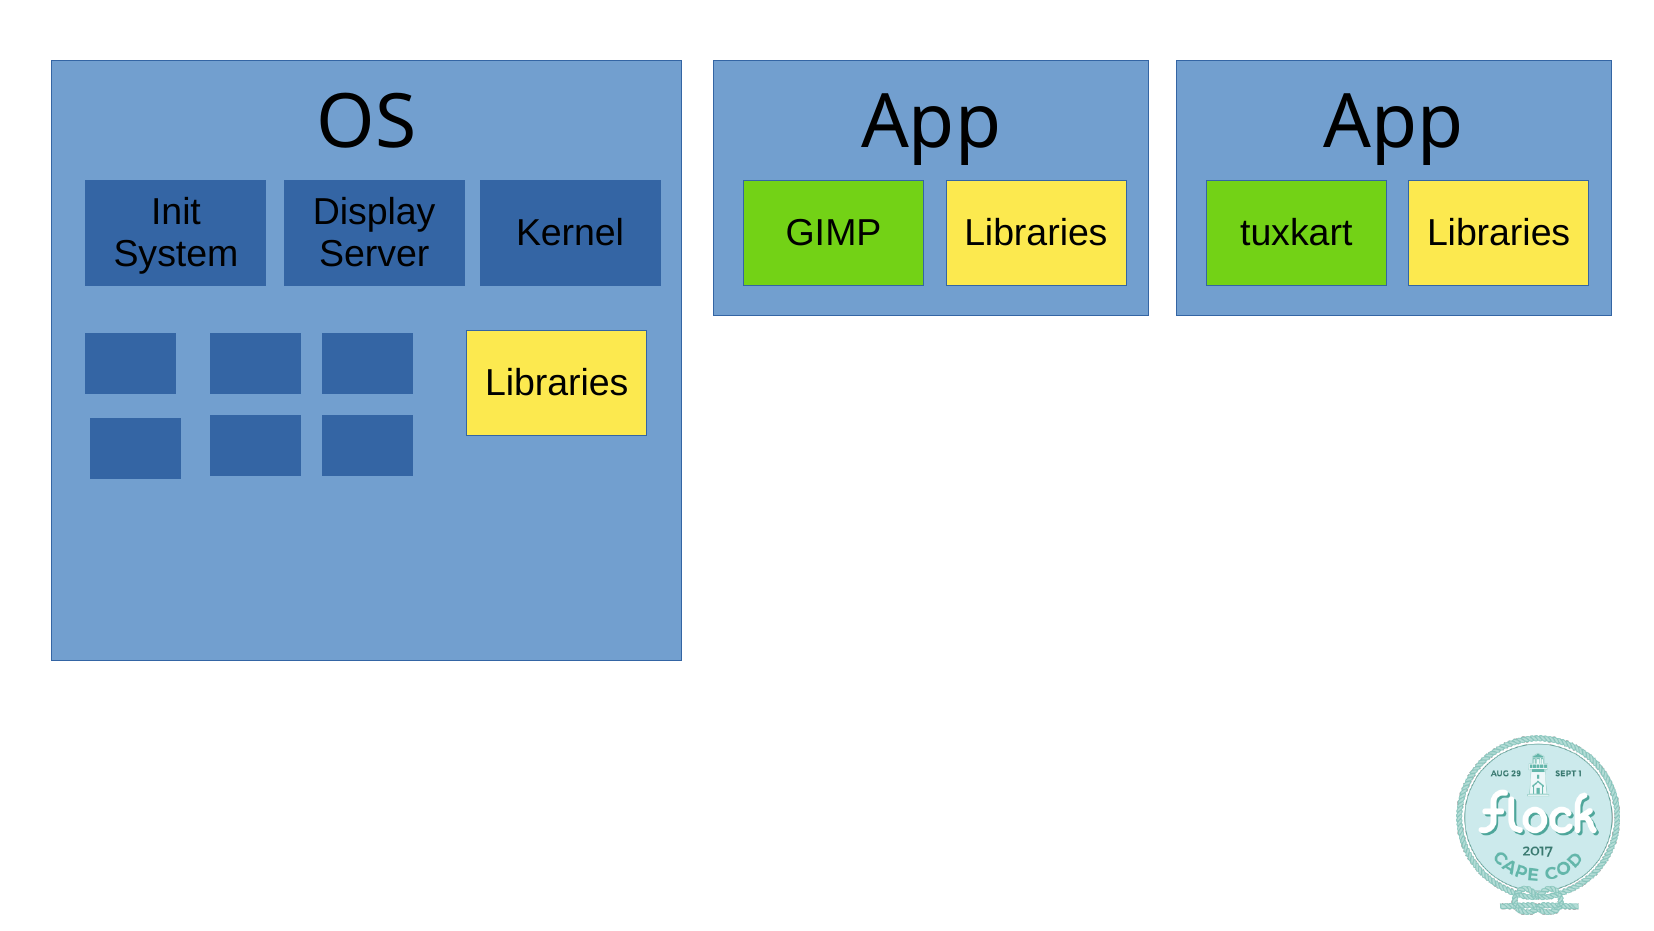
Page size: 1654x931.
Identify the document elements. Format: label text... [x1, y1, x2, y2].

text_box [85, 333, 176, 394]
text_box [210, 415, 301, 476]
text_box [210, 333, 301, 394]
text_box Init System [85, 180, 266, 286]
text_box Display Server [284, 180, 465, 286]
text_box Libraries [466, 330, 647, 436]
text_box GIMP [743, 180, 924, 286]
text_box tuxkart [1206, 180, 1387, 286]
text_box [322, 415, 413, 476]
text_box [322, 333, 413, 394]
text_box Libraries [946, 180, 1127, 286]
text_box OS [51, 60, 682, 661]
text_box [90, 418, 181, 479]
text_box App [1176, 60, 1612, 316]
text_box Kernel [480, 180, 661, 286]
text_box App [713, 60, 1149, 316]
text_box Libraries [1408, 180, 1589, 286]
picture [1456, 735, 1620, 915]
